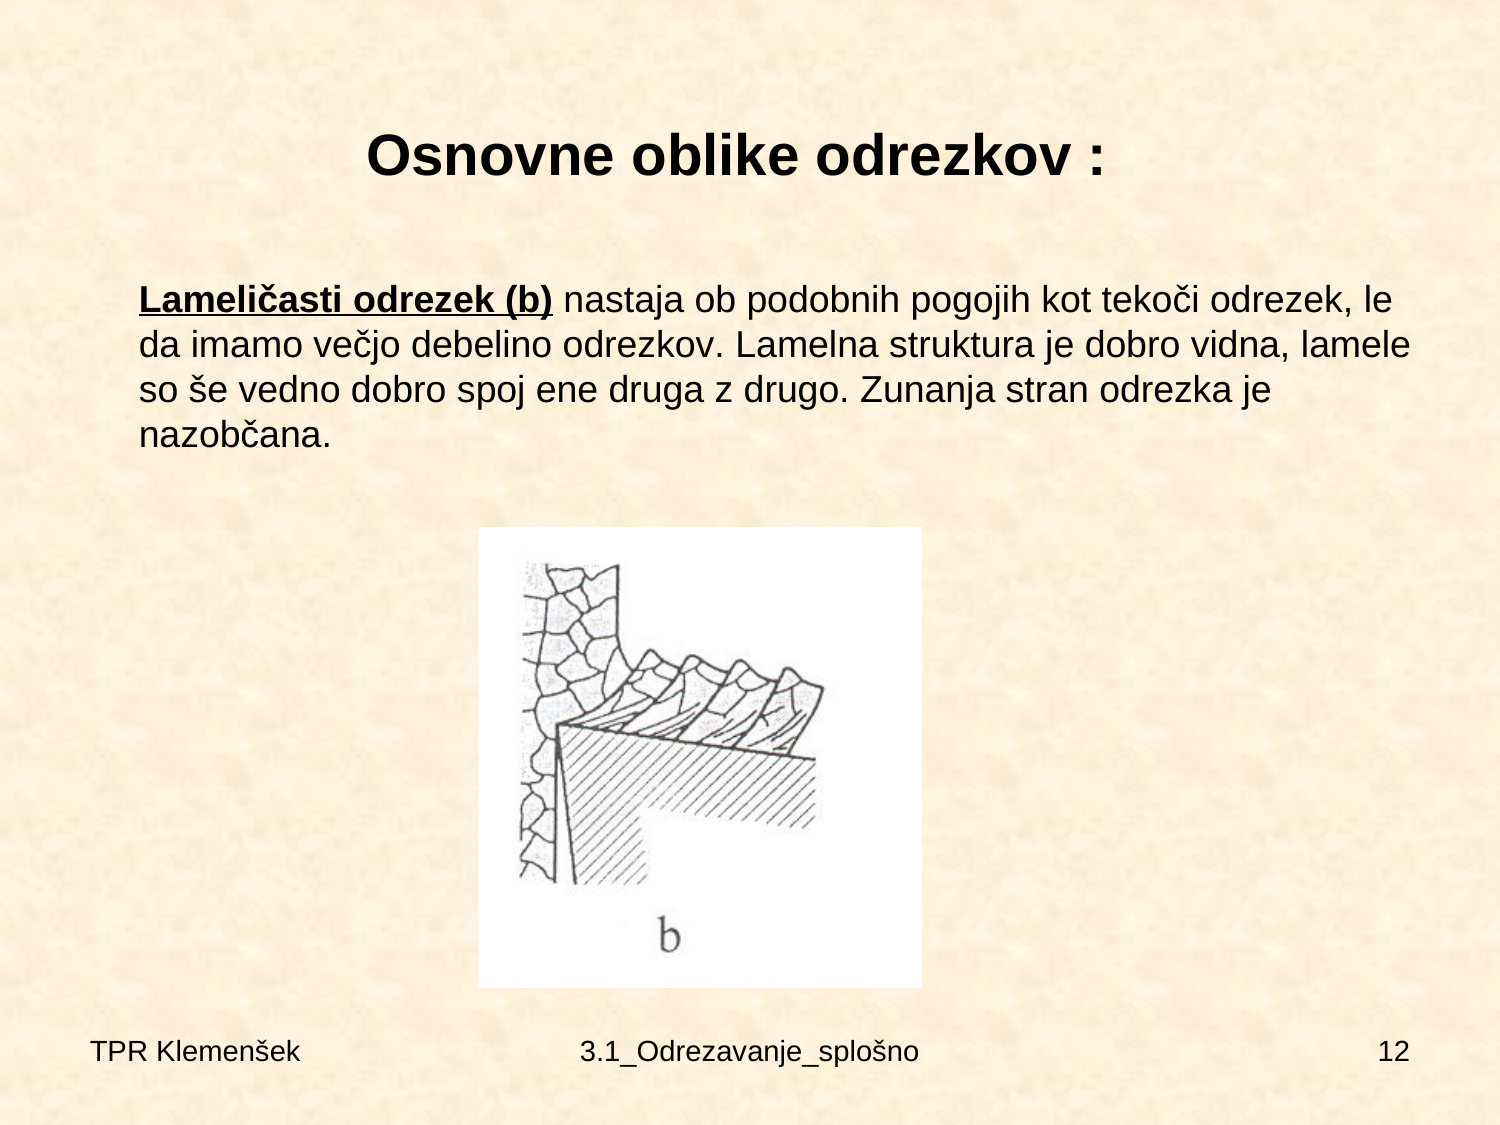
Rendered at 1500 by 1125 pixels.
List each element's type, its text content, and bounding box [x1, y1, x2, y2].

text_box Lameličasti odrezek (b) nastaja ob podobnih pogojih kot tekoči odrezek, le da imamo večjo debelino odrezkov. Lamelna struktura je dobro vidna, lamele so še vedno dobro spoj ene druga z drugo. Zunanja stran odrezka je nazobčana. [123, 267, 1447, 463]
picture [0, 0, 1500, 1125]
title Osnovne oblike odrezkov : [75, 45, 1426, 233]
text_box <number> [1074, 1024, 1426, 1103]
text_box 3.1_Odrezavanje_splošno [512, 1024, 988, 1103]
text_box TPR Klemenšek [74, 1024, 426, 1103]
